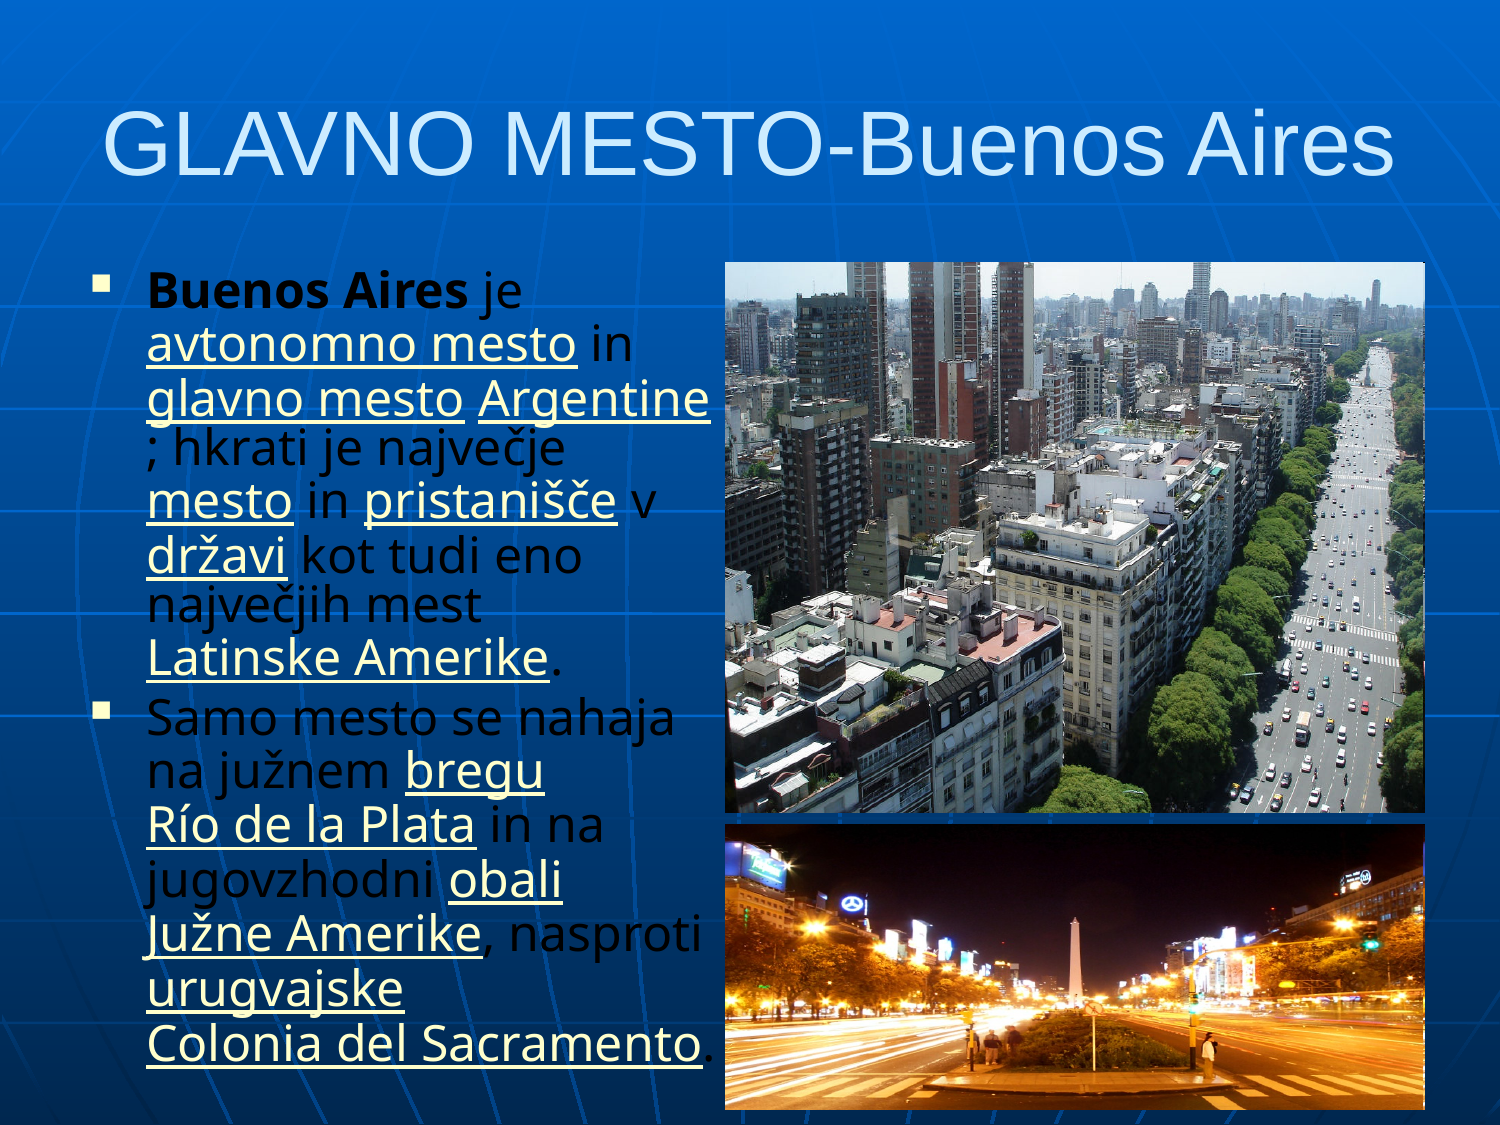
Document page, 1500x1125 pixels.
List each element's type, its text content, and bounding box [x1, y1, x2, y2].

title GLAVNO MESTO-Buenos Aires [75, 45, 1425, 233]
picture [725, 262, 1425, 813]
list Buenos Aires je avtonomno mesto in glavno mesto Argentine; hkrati je največje mesto in pristanišče v državi kot tudi eno največjih mest Latinske Amerike. Samo mesto se nahaja na južnem bregu Río de la Plata in na jugovzhodni obali Južne Amerike, nasproti urugvajske Colonia del Sacramento. [75, 262, 738, 1006]
picture [725, 824, 1425, 1110]
